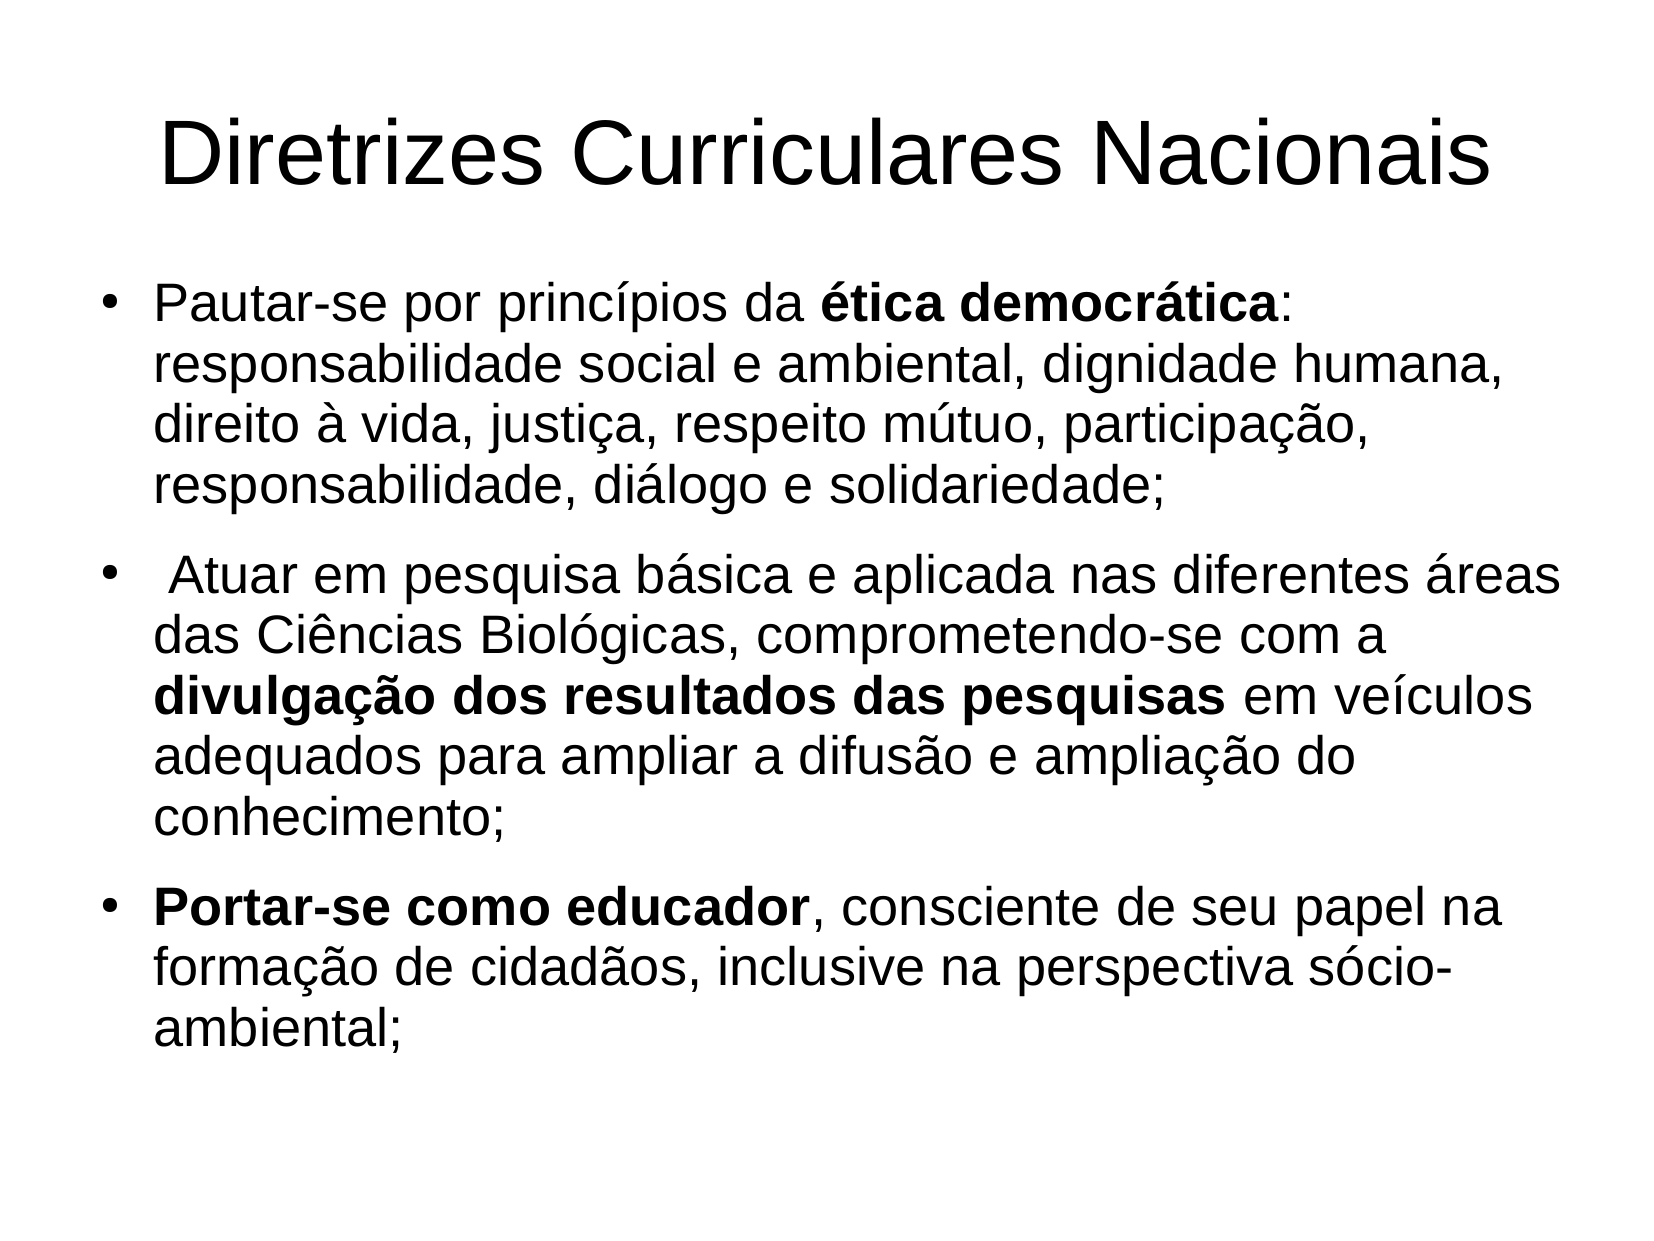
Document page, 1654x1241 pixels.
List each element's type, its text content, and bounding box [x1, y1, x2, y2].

title Diretrizes Curriculares Nacionais [82, 49, 1571, 257]
list Pautar-se por princípios da ética democrática: responsabilidade social e ambiental, dignidade humana, direito à vida, justiça, respeito mútuo, participação, responsabilidade, diálogo e solidariedade; Atuar em pesquisa básica e aplicada nas diferentes áreas das Ciências Biológicas, comprometendo-se com a divulgação dos resultados das pesquisas em veículos adequados para ampliar a difusão e ampliação do conhecimento; Portar-se como educador, consciente de seu papel na formação de cidadãos, inclusive na perspectiva sócio-ambiental; [82, 272, 1571, 1180]
